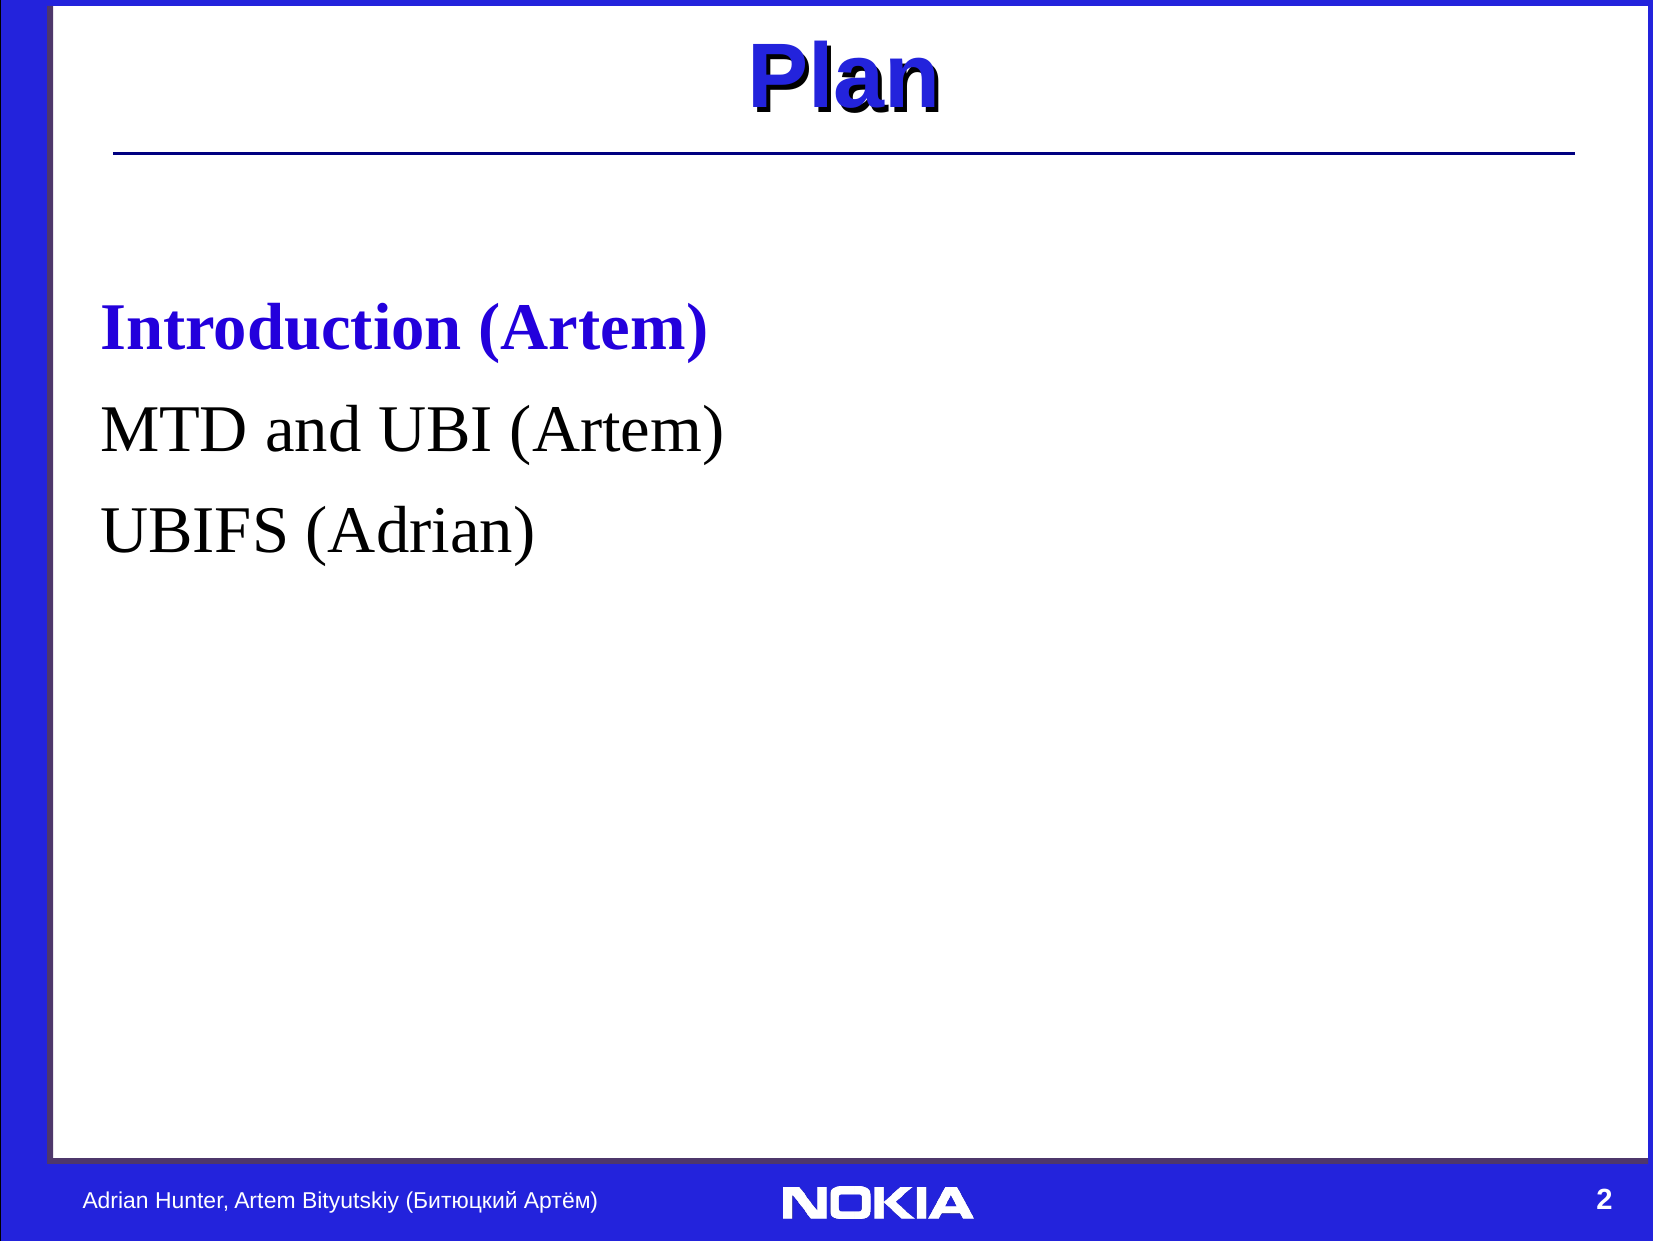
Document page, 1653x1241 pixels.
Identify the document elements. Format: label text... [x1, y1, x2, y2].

picture [783, 1186, 974, 1219]
list Introduction (Artem) MTD and UBI (Artem) UBIFS (Adrian) [82, 290, 1571, 723]
title Plan [100, 2, 1588, 151]
